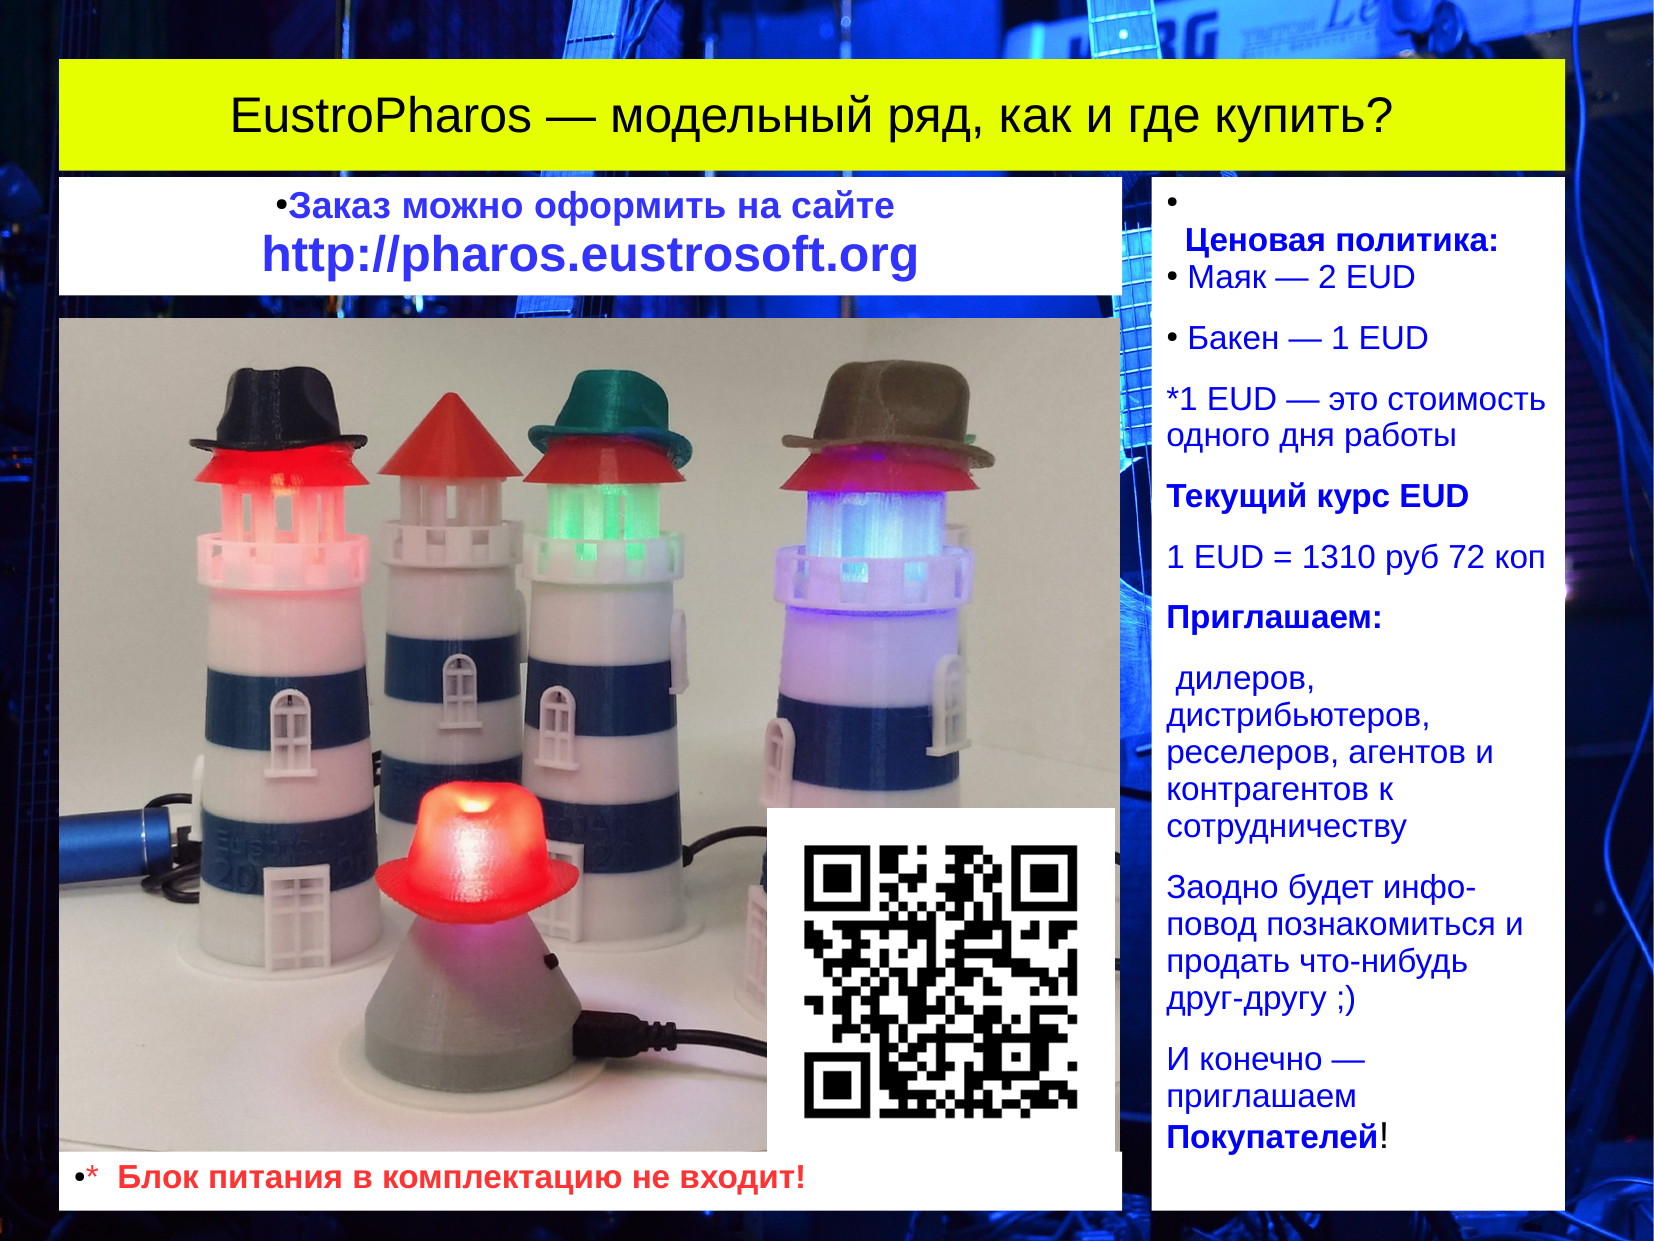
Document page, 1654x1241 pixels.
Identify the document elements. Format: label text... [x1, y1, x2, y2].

picture [0, 0, 1654, 1241]
text_box Заказ можно оформить на сайте http://pharos.eustrosoft.org [59, 177, 1123, 296]
text_box * Блок питания в комплектацию не входит! [59, 1151, 1123, 1211]
title EustroPharos — модельный ряд, как и где купить? [59, 59, 1566, 171]
text_box Ценовая политика: Маяк — 2 EUD Бакен — 1 EUD *1 EUD — это стоимость одного дня работы Текущий курс EUD 1 EUD = 1310 руб 72 коп Приглашаем: дилеров, дистрибьютеров, реселеров, агентов и контрагентов к сотрудничеству Заодно будет инфо-повод познакомиться и продать что-нибудь друг-другу ;) И конечно — приглашаем Покупателей! [1151, 177, 1565, 1211]
